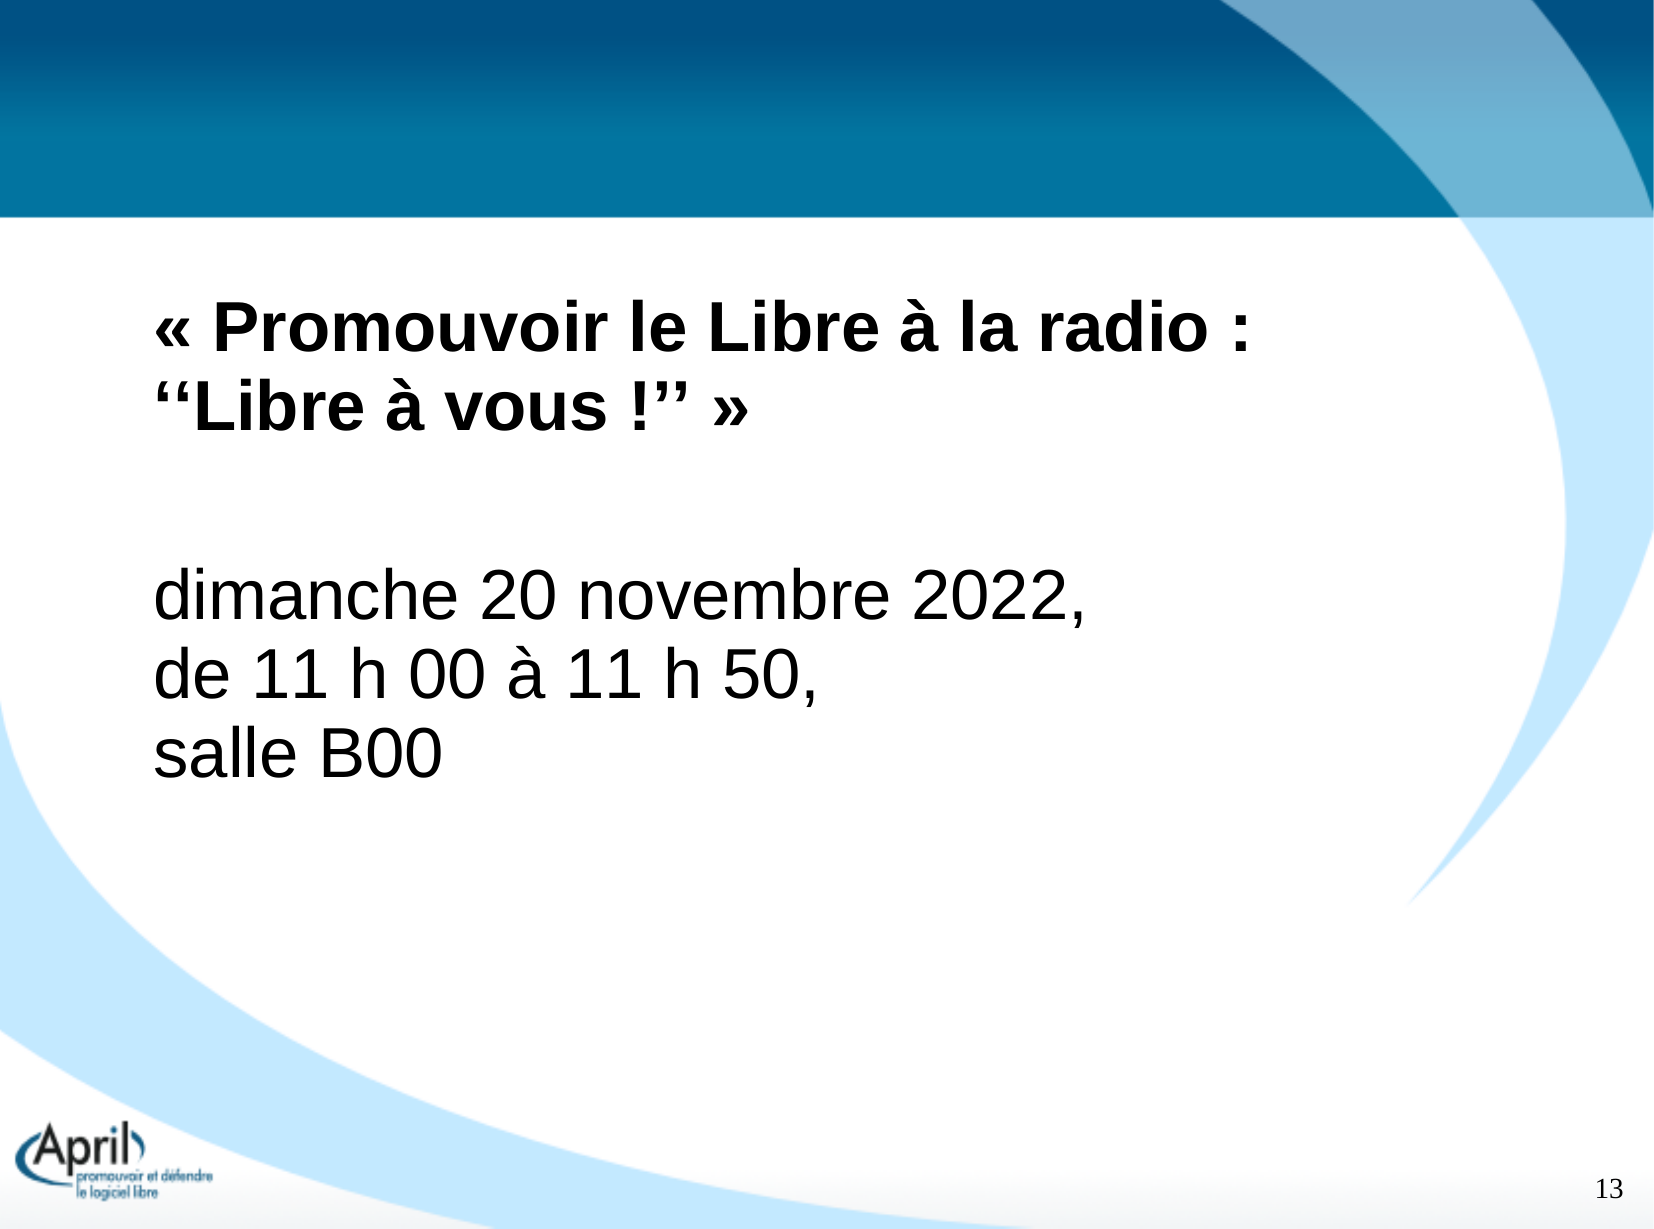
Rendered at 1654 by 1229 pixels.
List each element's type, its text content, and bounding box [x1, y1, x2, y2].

list « Promouvoir le Libre à la radio : ‘‘Libre à vous !’’ » dimanche 20 novembre 2022, de 11 h 00 à 11 h 50, salle B00 [82, 287, 1571, 1099]
picture [0, 0, 1654, 1229]
